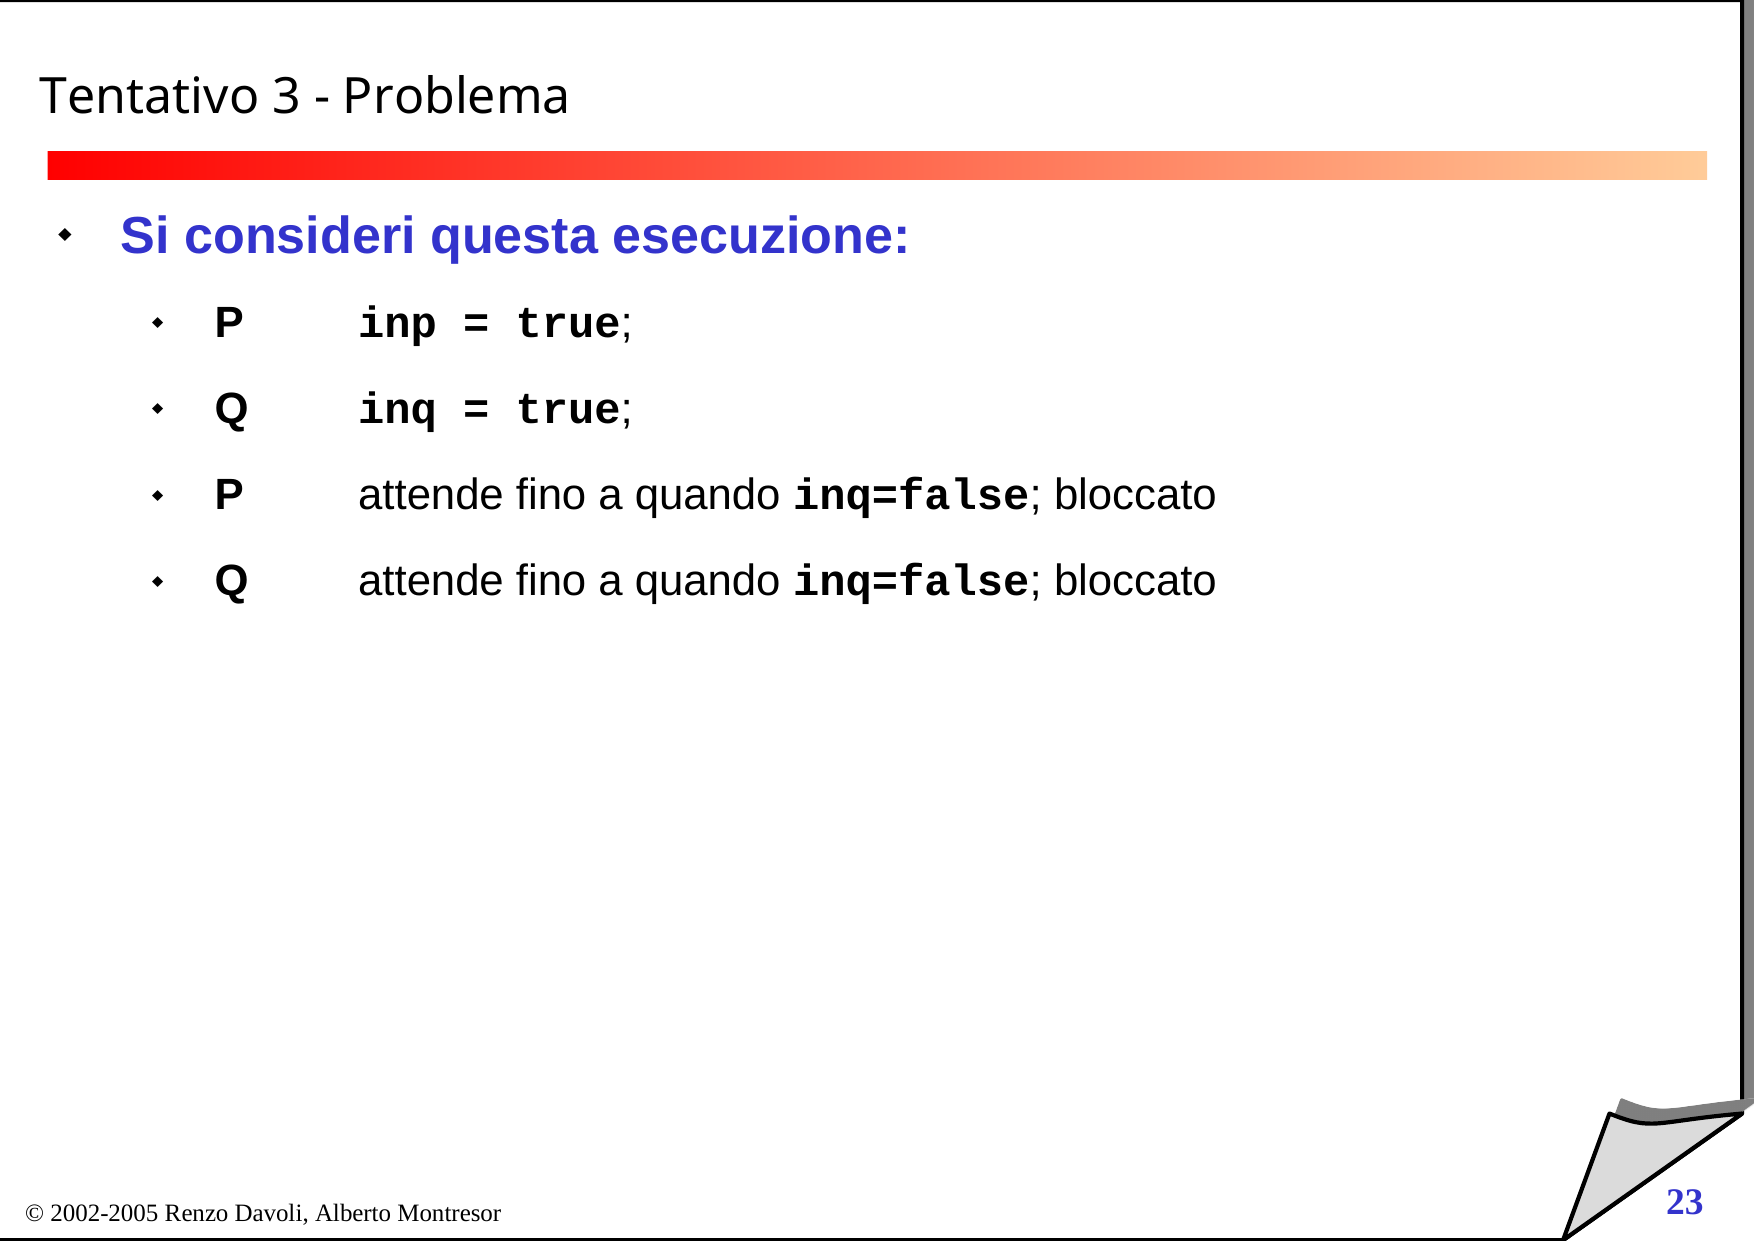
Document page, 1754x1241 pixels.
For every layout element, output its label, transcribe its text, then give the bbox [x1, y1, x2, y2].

list Si consideri questa esecuzione: P inp = true; Q inq = true; P attende fino a quando inq=false; bloccato Q attende fino a quando inq=false; bloccato [58, 206, 1696, 888]
title Tentativo 3 - Problema [39, 49, 1713, 144]
